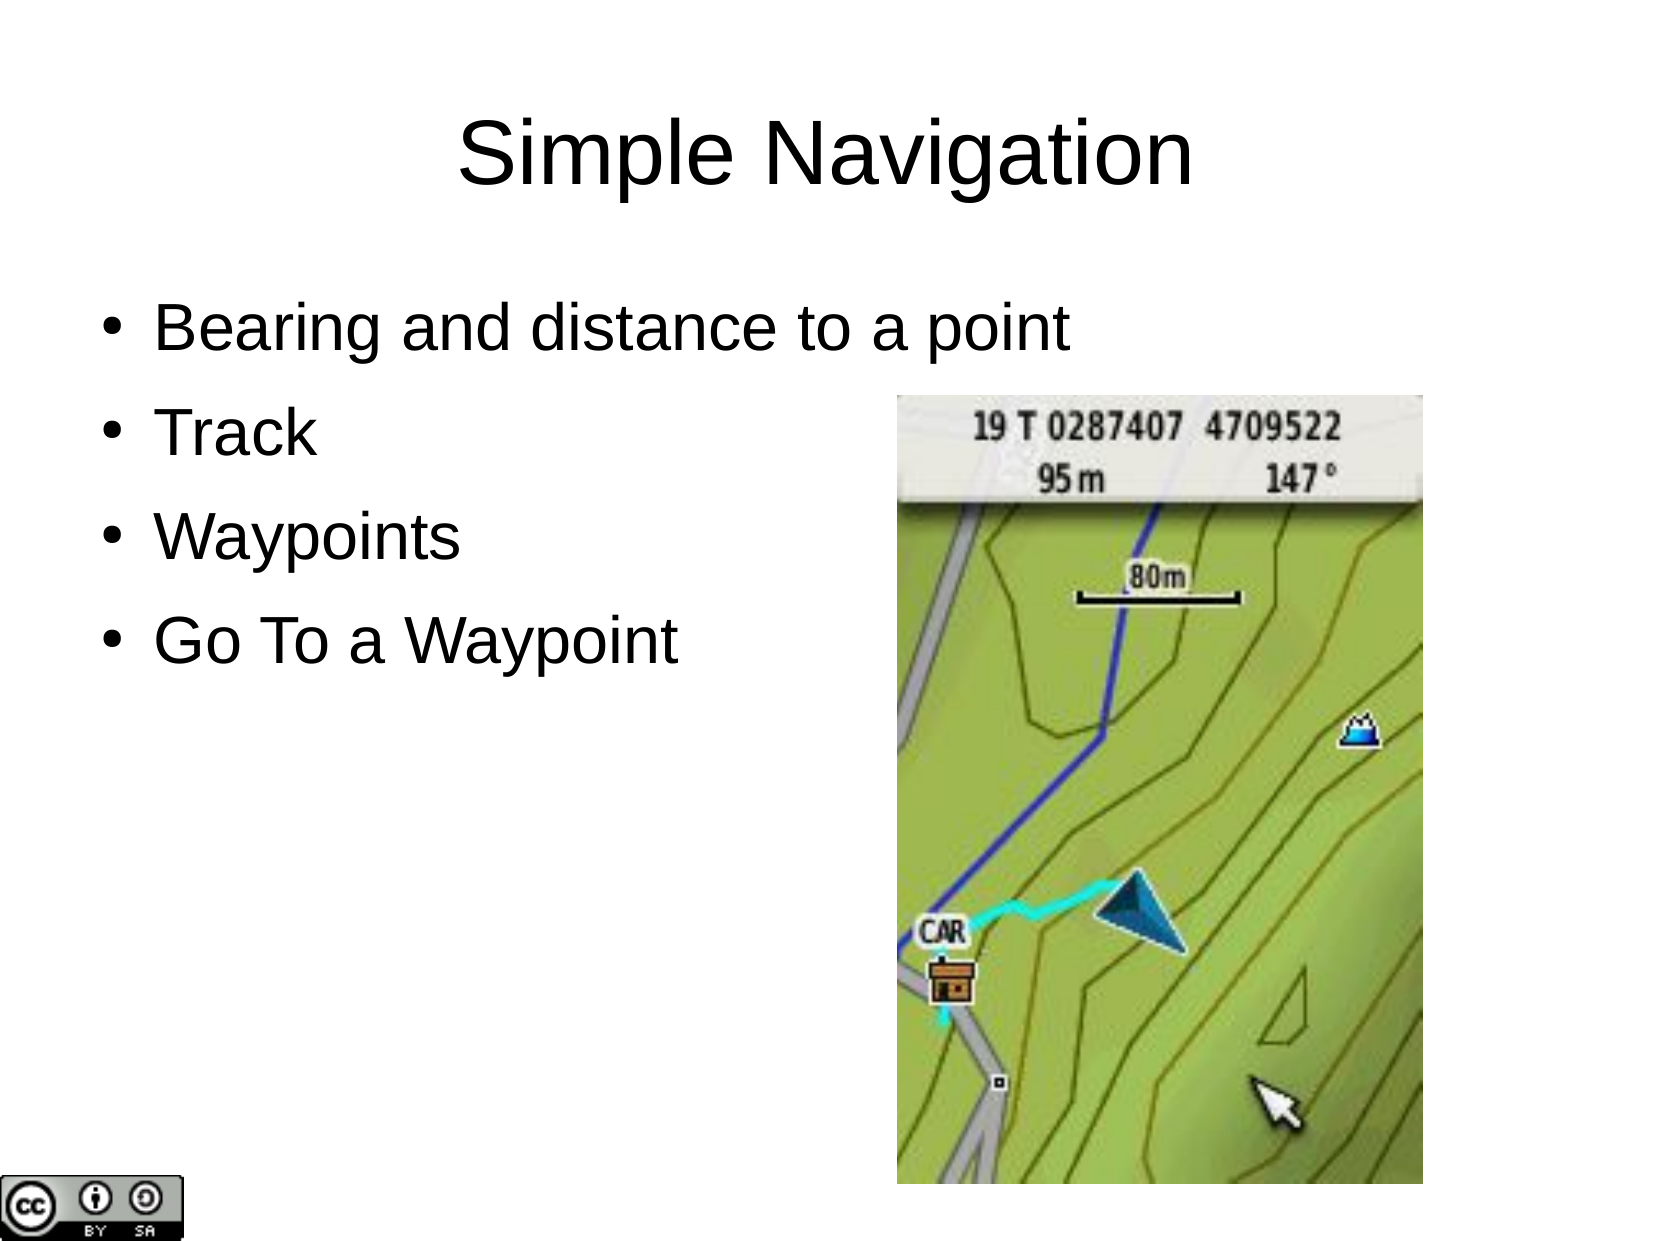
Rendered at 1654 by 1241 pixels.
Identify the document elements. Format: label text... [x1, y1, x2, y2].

list Bearing and distance to a point Track Waypoints Go To a Waypoint [82, 290, 1571, 1094]
picture [897, 395, 1423, 1184]
title Simple Navigation [82, 49, 1571, 257]
picture [0, 1175, 184, 1241]
